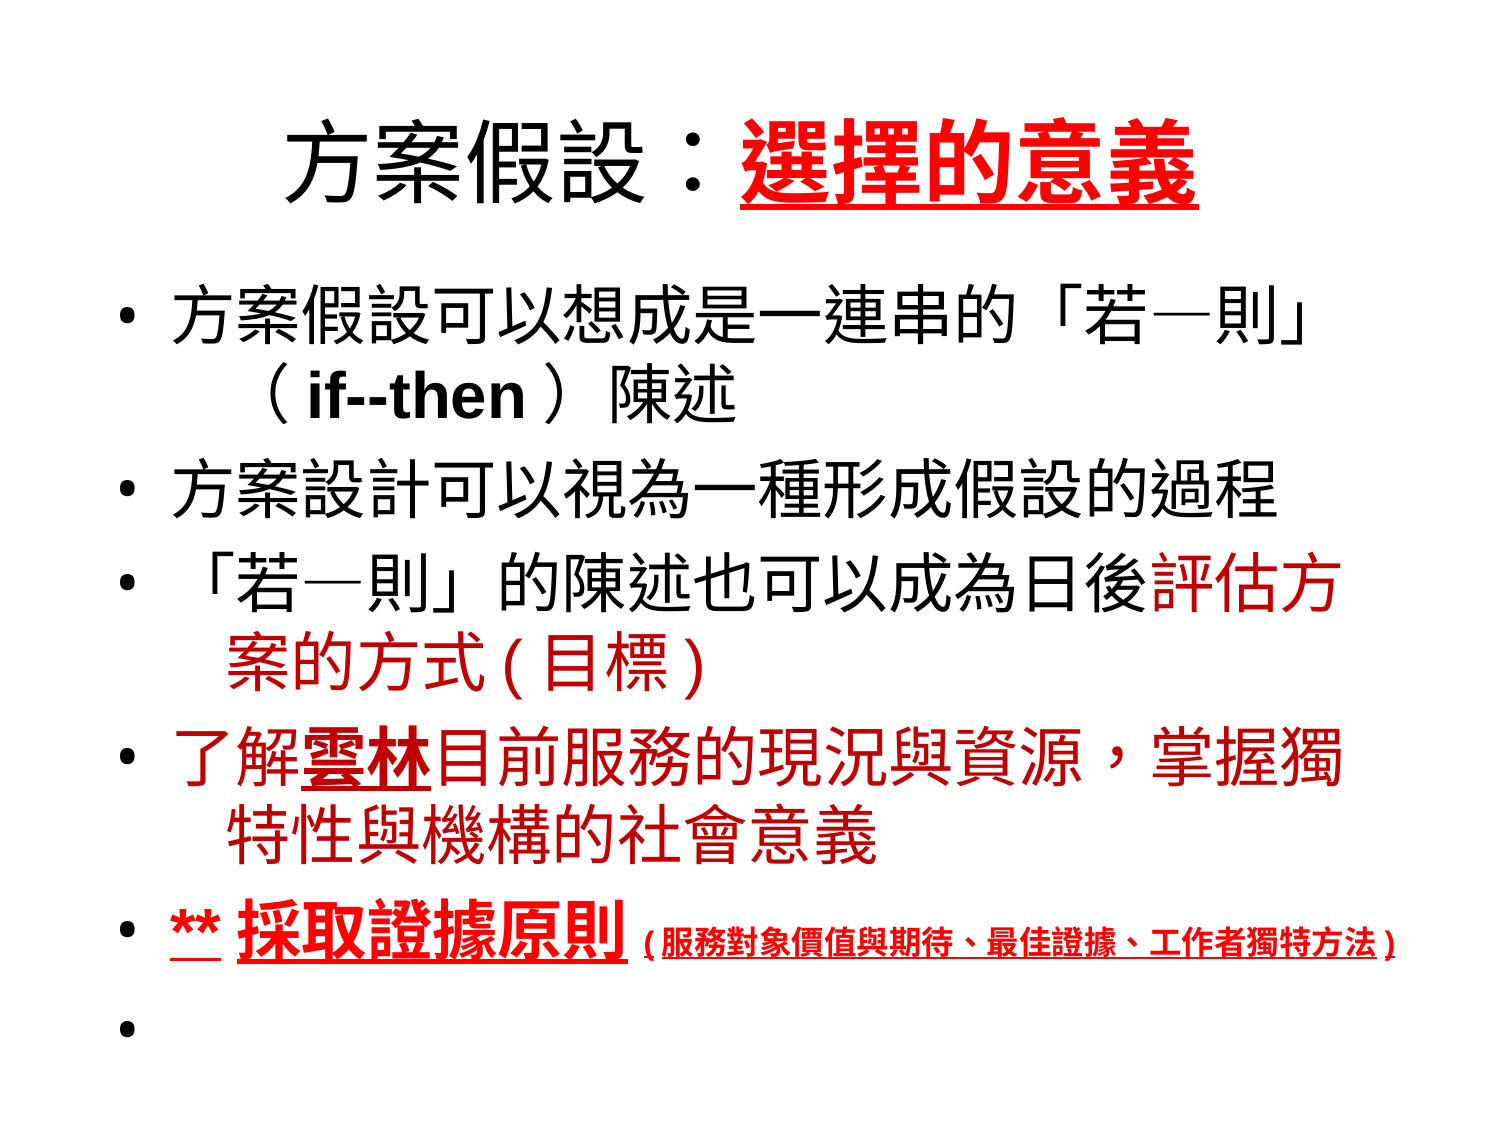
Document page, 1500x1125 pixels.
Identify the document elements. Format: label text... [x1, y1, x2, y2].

list 方案假設可以想成是一連串的「若—則」（if--then）陳述 方案設計可以視為一種形成假設的過程 「若—則」的陳述也可以成為日後評估方案的方式(目標) 了解雲林目前服務的現況與資源，掌握獨特性與機構的社會意義 **採取證據原則(服務對象價值與期待、最佳證據、工作者獨特方法) [100, 267, 1424, 1006]
title 方案假設：選擇的意義 [64, 66, 1415, 254]
